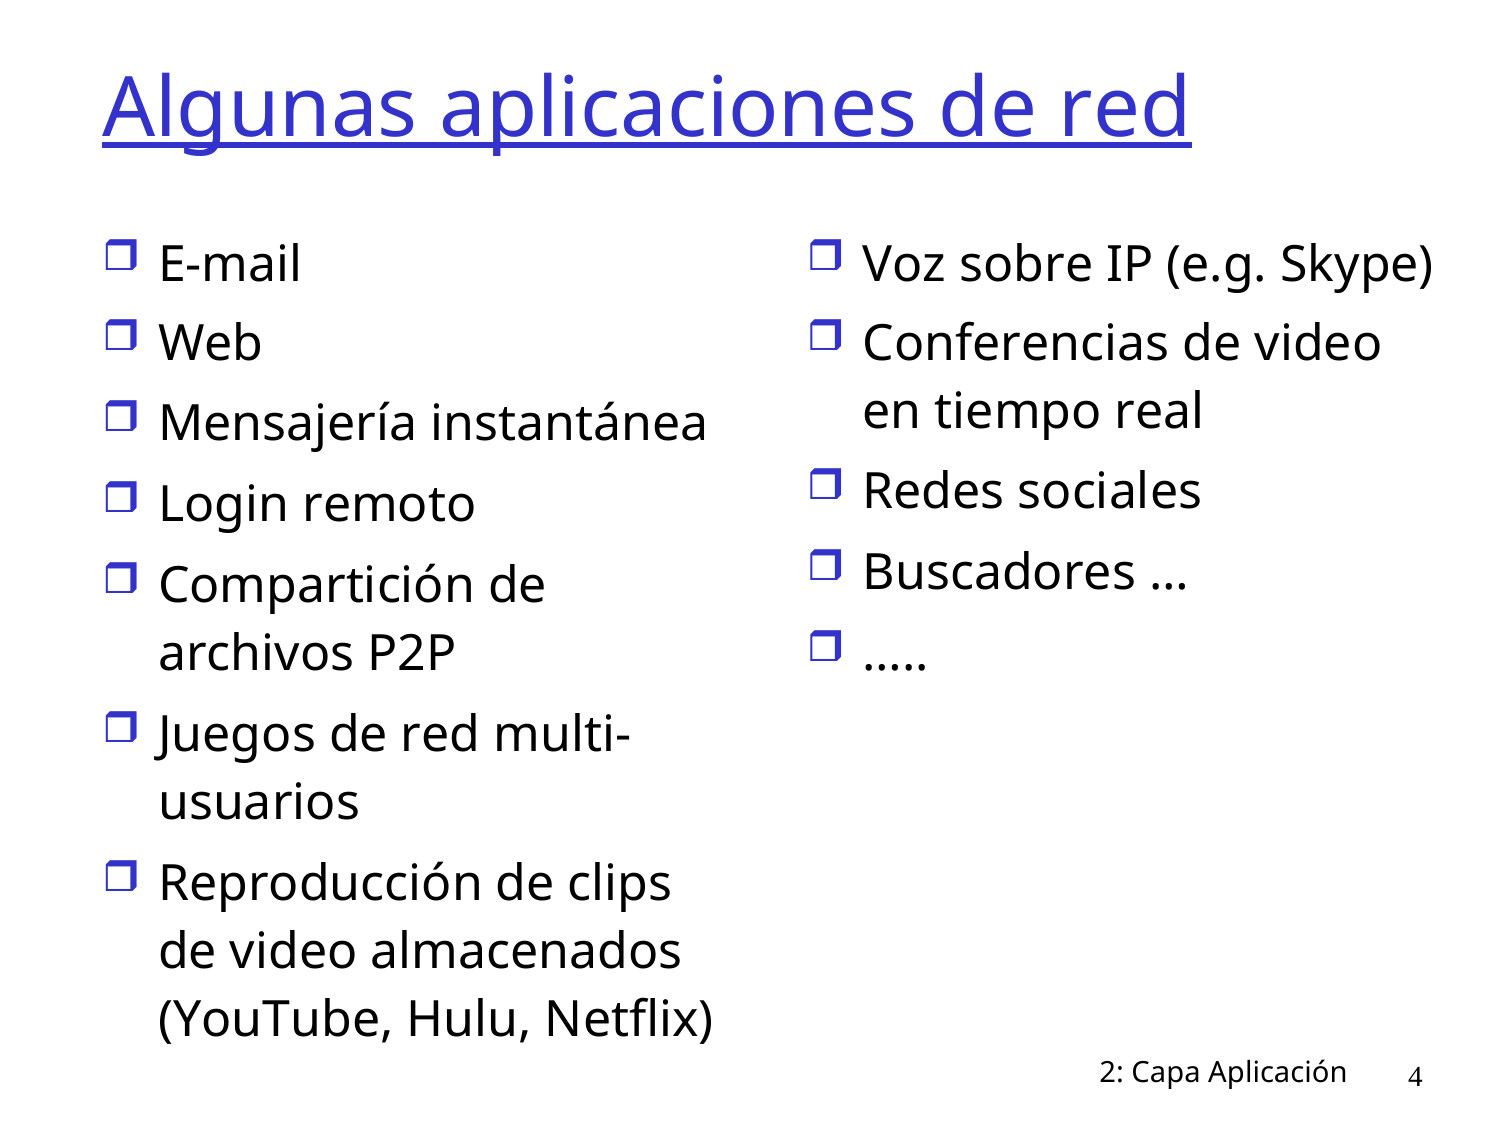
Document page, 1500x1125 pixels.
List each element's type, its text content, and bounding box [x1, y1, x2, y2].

list Voz sobre IP (e.g. Skype) Conferencias de video en tiempo real Redes sociales Buscadores … ….. [792, 224, 1464, 1066]
list E-mail Web Mensajería instantánea Login remoto Compartición de archivos P2P Juegos de red multi-usuarios Reproducción de clips de video almacenados (YouTube, Hulu, Netflix) [87, 224, 759, 1066]
title Algunas aplicaciones de red [87, 15, 1463, 196]
